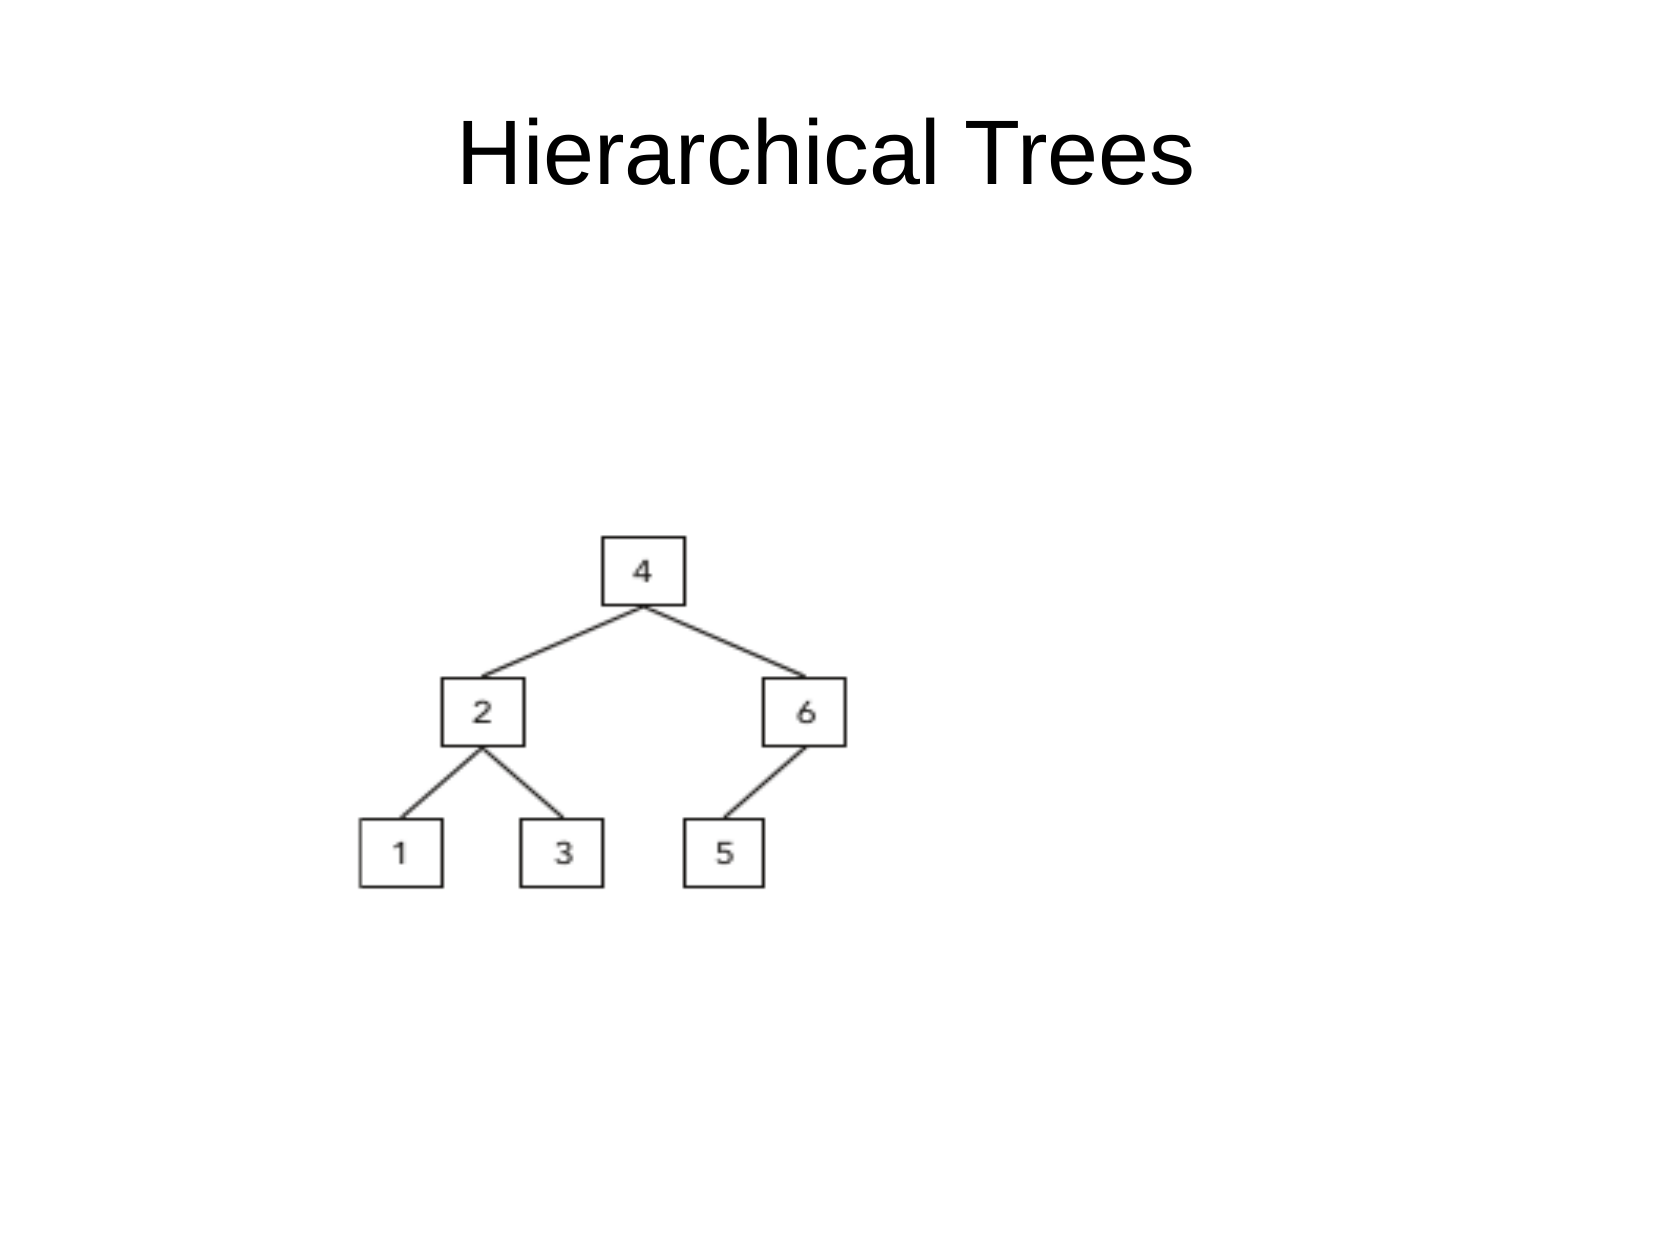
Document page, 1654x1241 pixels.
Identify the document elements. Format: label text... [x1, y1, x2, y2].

picture [300, 507, 999, 901]
title Hierarchical Trees [82, 49, 1571, 257]
